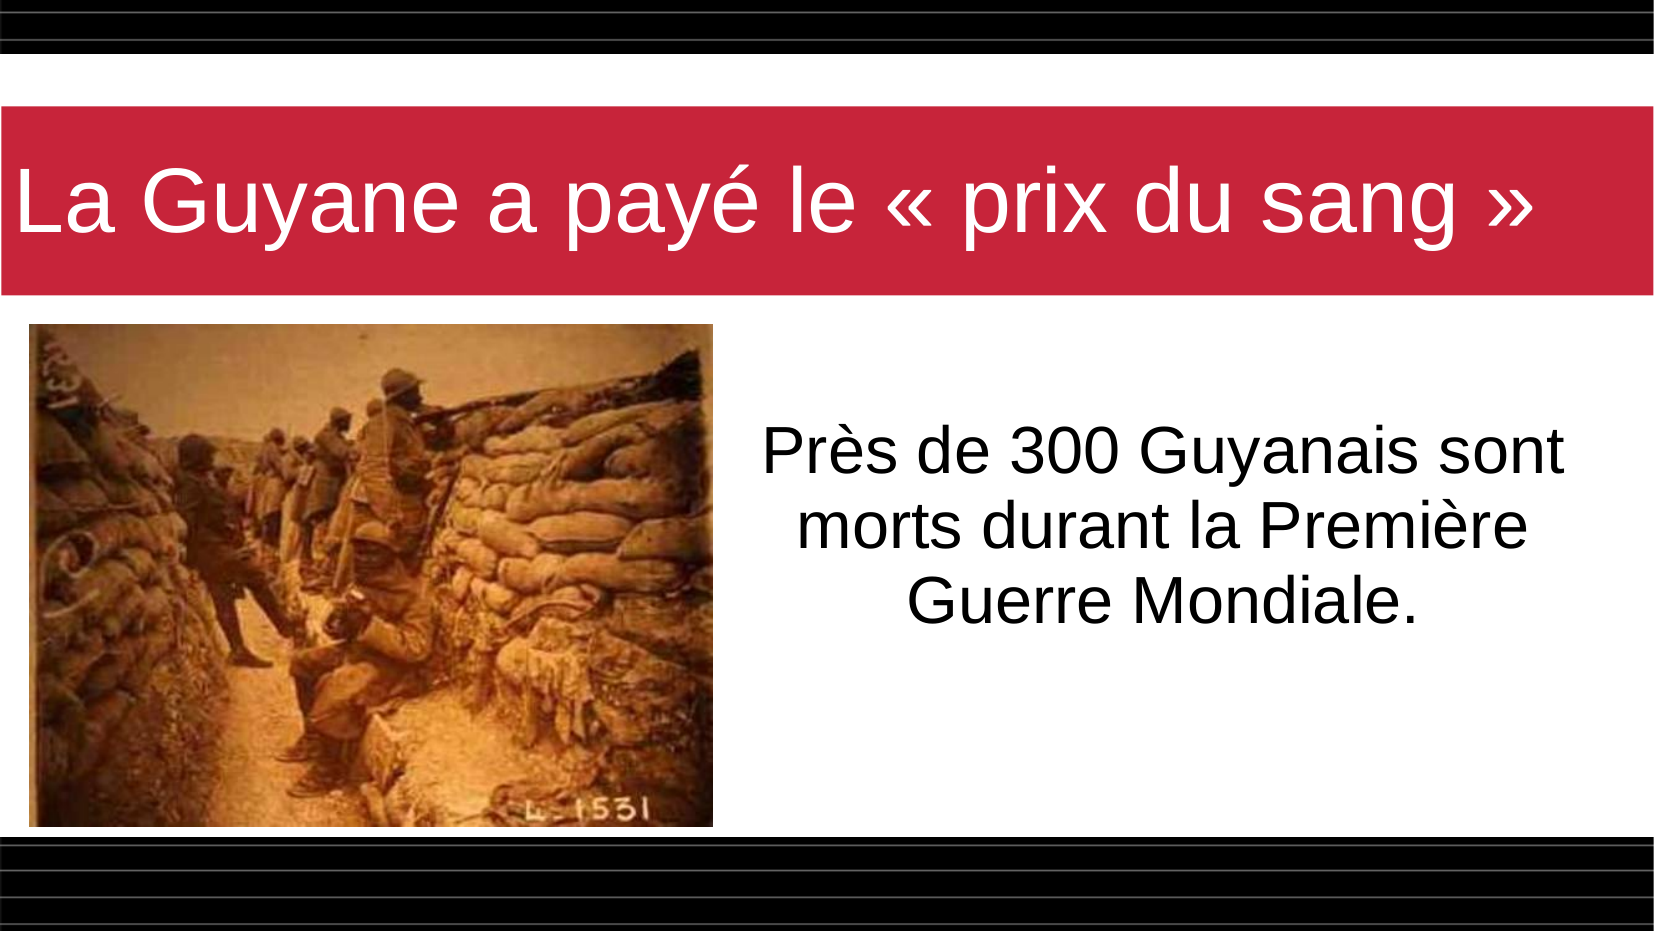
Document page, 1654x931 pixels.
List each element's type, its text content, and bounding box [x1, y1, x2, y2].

title La Guyane a payé le « prix du sang » [1, 106, 1654, 296]
picture [29, 324, 713, 827]
picture [0, 837, 1654, 931]
picture [0, 0, 1654, 54]
subtitle Près de 300 Guyanais sont morts durant la Première Guerre Mondiale. [732, 413, 1595, 638]
